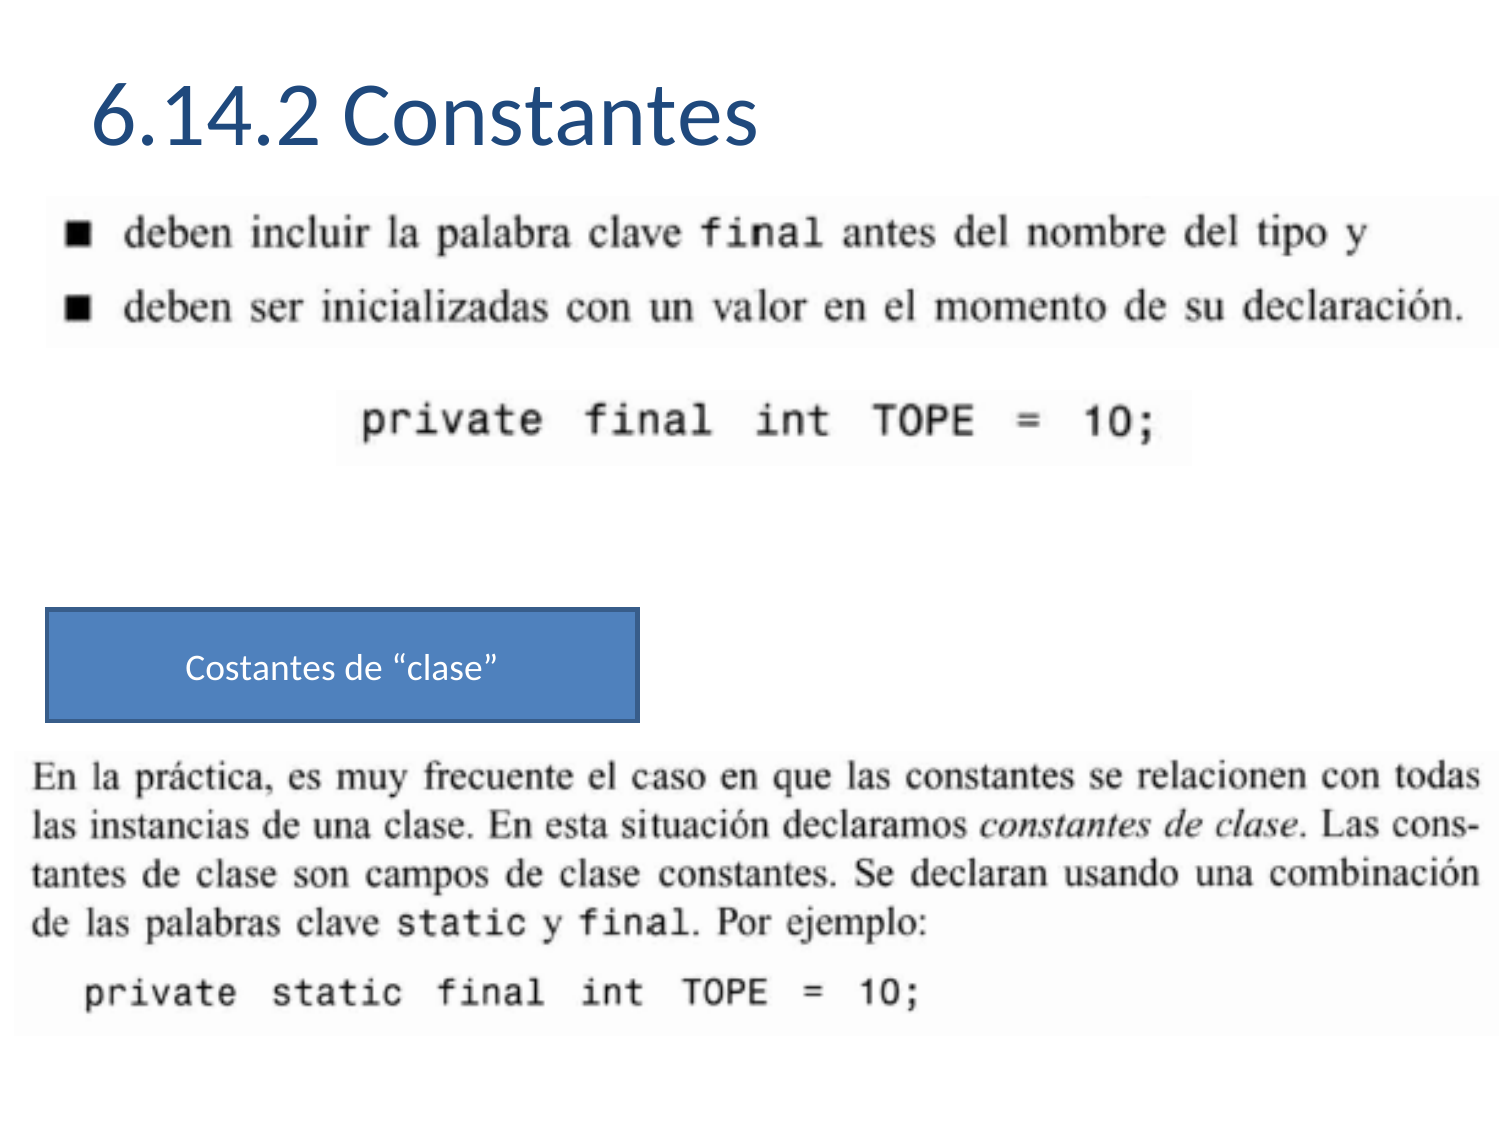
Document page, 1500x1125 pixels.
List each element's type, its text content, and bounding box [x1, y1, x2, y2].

picture [46, 196, 1499, 348]
picture [336, 390, 1192, 466]
text_box Costantes de “clase” [46, 609, 638, 721]
picture [14, 751, 1499, 1036]
title 6.14.2 Constantes [75, 45, 1426, 173]
